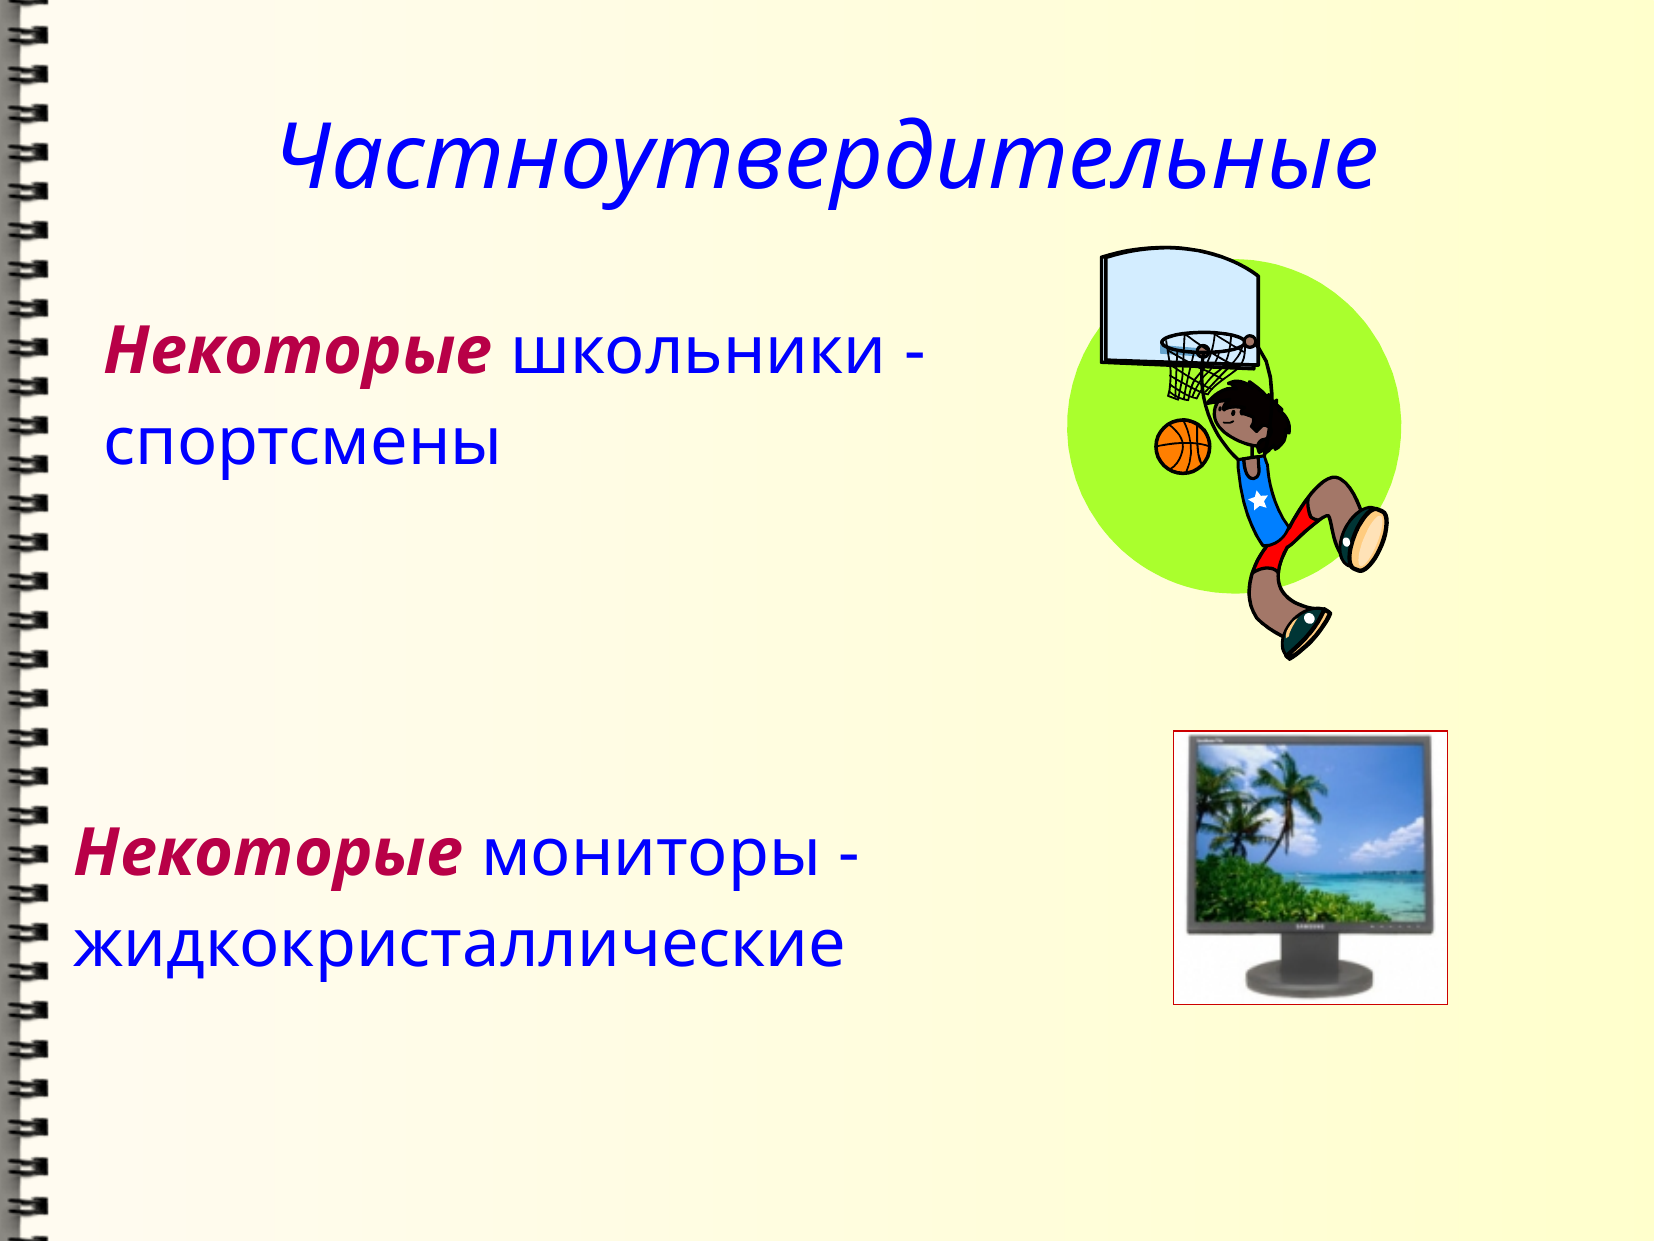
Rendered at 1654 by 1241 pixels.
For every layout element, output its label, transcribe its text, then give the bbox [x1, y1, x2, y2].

text_box Некоторые школьники - спортсмены [88, 295, 975, 575]
title Частноутвердительные [82, 56, 1571, 250]
picture [0, 0, 1654, 1241]
text_box Некоторые мониторы - жидкокристаллические [59, 796, 945, 1118]
picture [1174, 731, 1447, 1004]
picture [1044, 225, 1424, 662]
